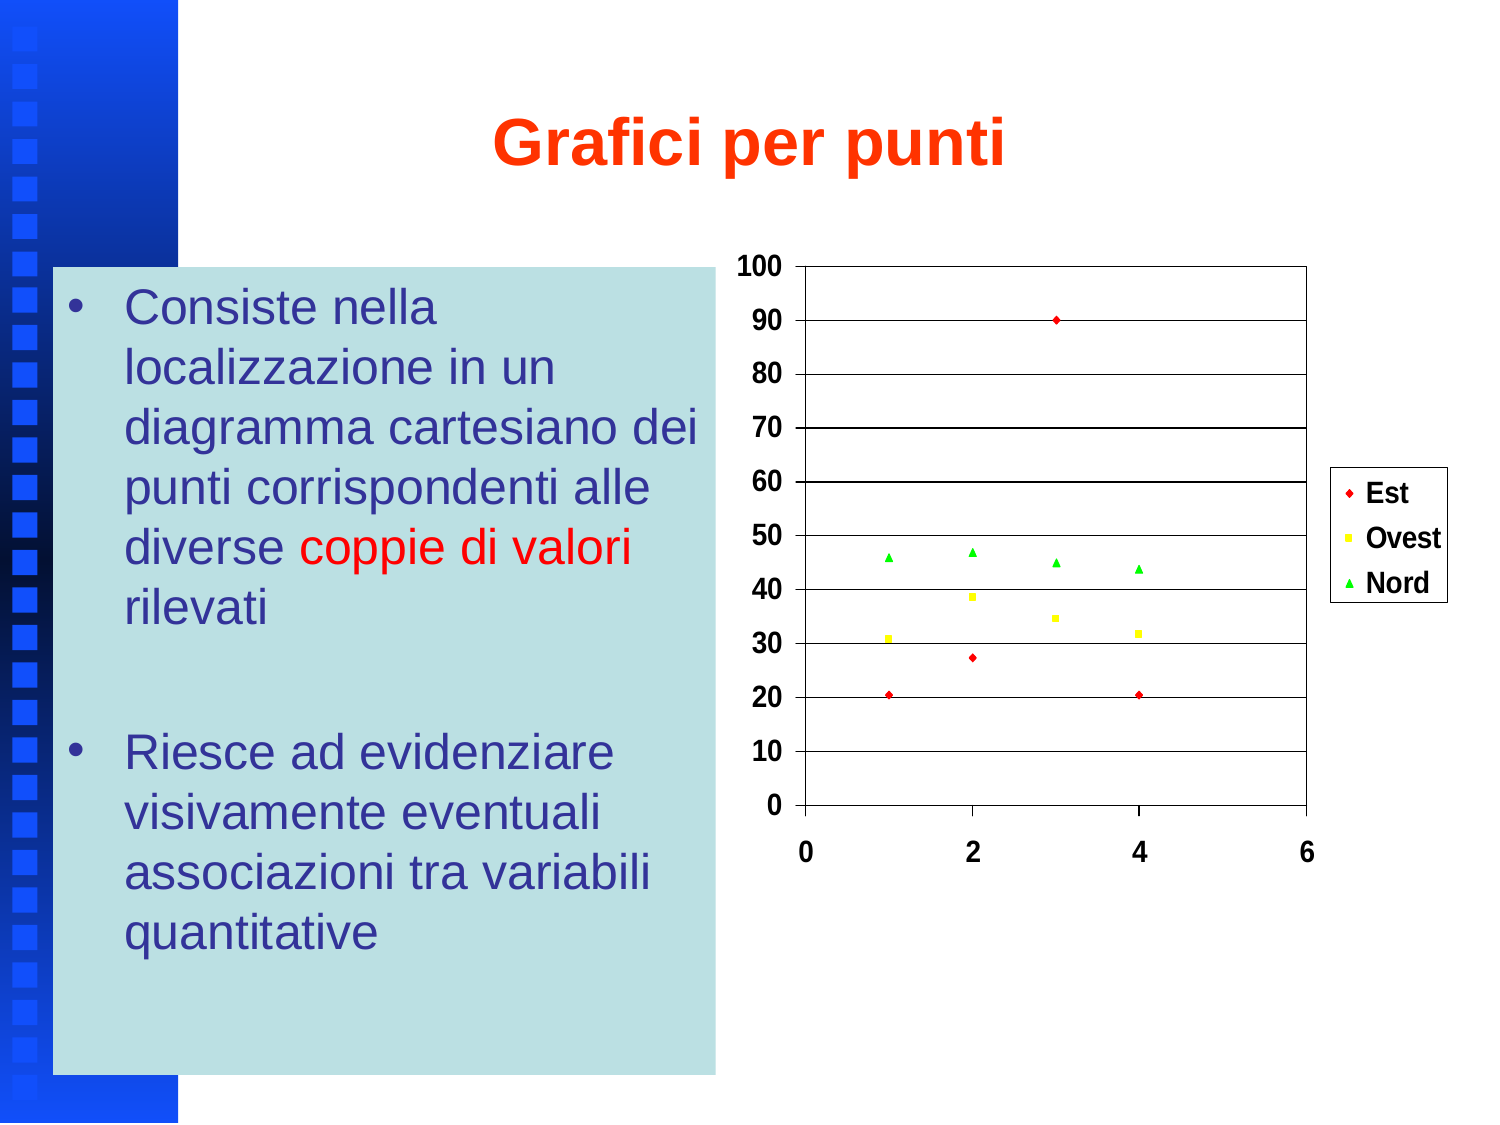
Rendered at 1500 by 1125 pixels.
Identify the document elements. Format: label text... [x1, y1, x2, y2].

title Grafici per punti [75, 45, 1426, 233]
text_box [714, 220, 1459, 901]
list Consiste nella localizzazione in un diagramma cartesiano dei punti corrispondenti alle diverse coppie di valori rilevati Riesce ad evidenziare visivamente eventuali associazioni tra variabili quantitative [53, 267, 716, 1075]
